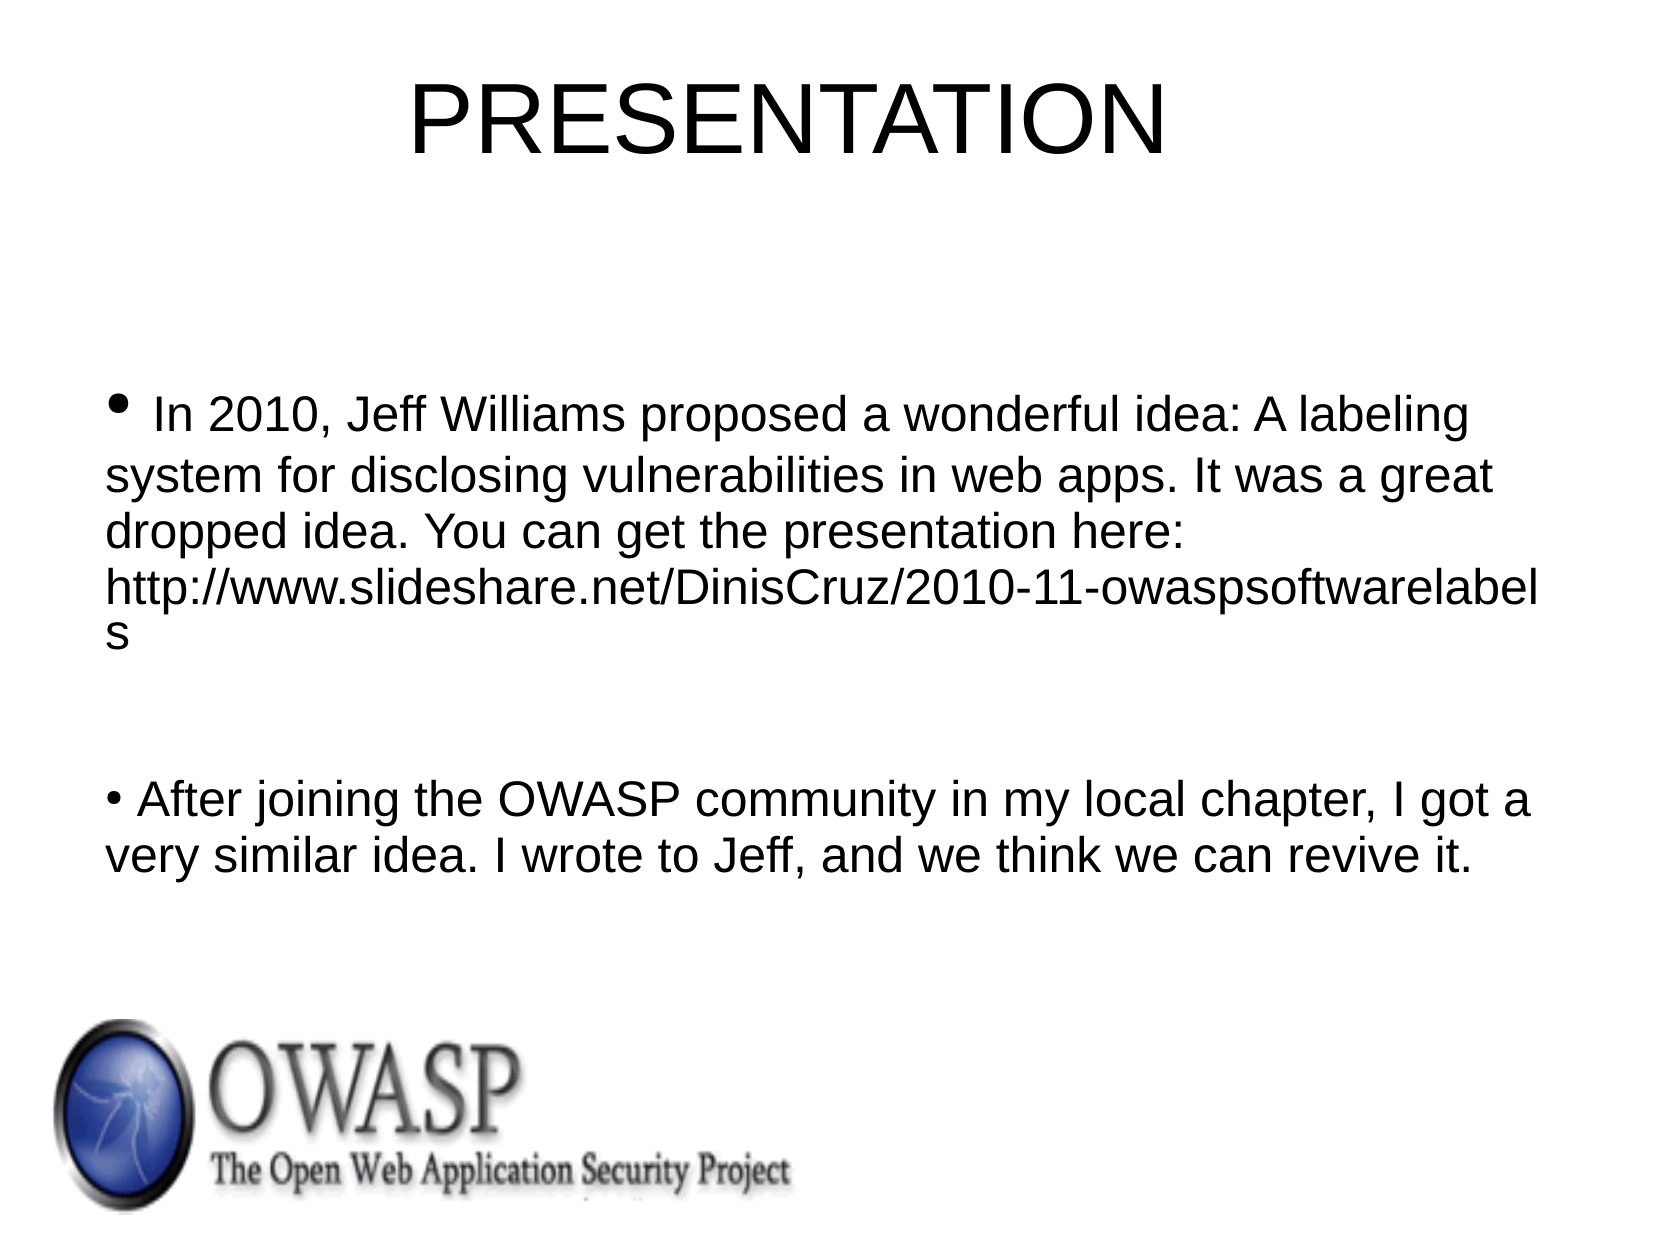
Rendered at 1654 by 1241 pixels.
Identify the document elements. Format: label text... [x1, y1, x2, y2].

title PRESENTATION [45, 15, 1534, 223]
subtitle In 2010, Jeff Williams proposed a wonderful idea: A labeling system for disclosing vulnerabilities in web apps. It was a great dropped idea. You can get the presentation here: http://www.slideshare.net/DinisCruz/2010-11-owaspsoftwarelabels After joining the OWASP community in my local chapter, I got a very similar idea. I wrote to Jeff, and we think we can revive it. [104, 302, 1561, 1006]
picture [45, 1019, 811, 1216]
